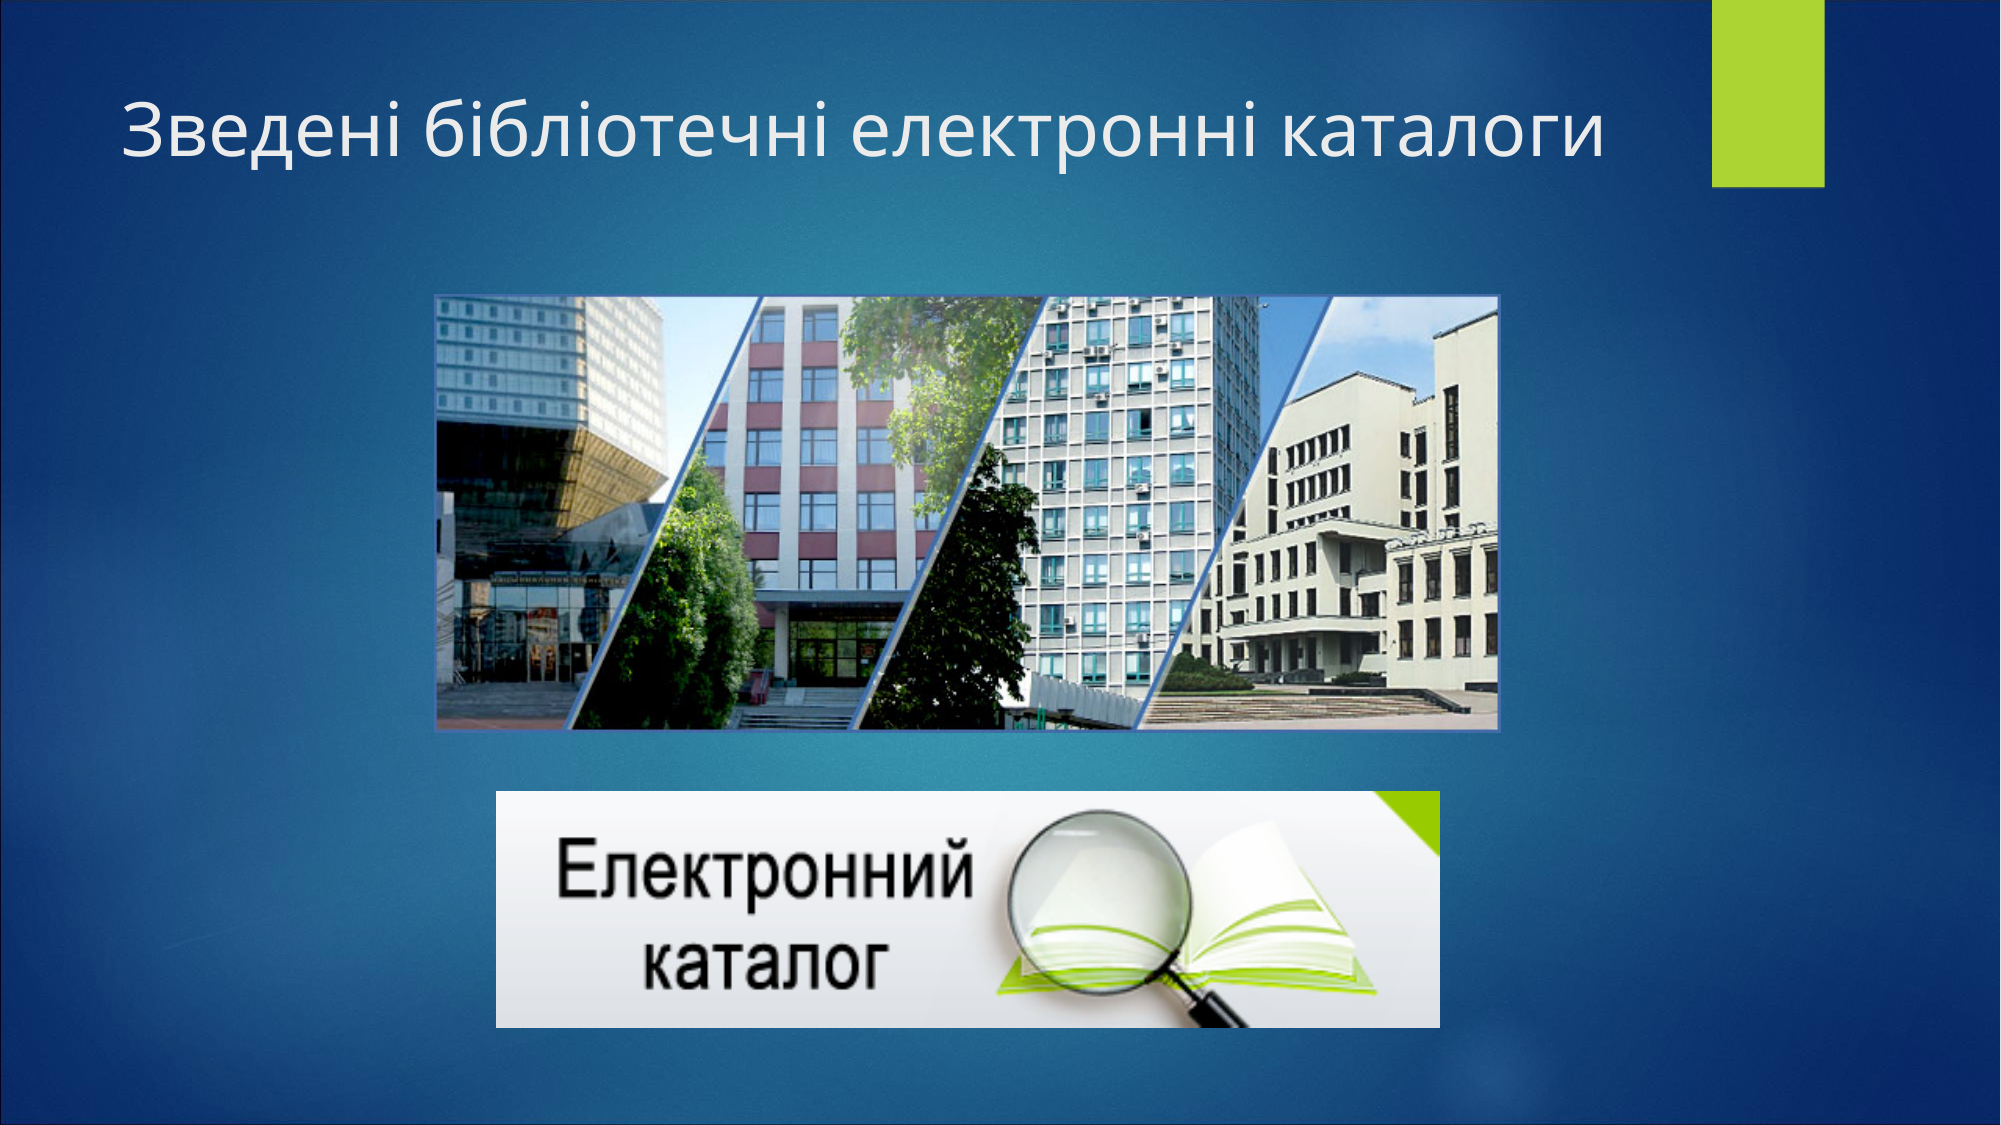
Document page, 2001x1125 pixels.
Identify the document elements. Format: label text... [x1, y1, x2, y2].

title Зведені бібліотечні електронні каталоги [105, 74, 1649, 304]
picture [0, 0, 2001, 1125]
